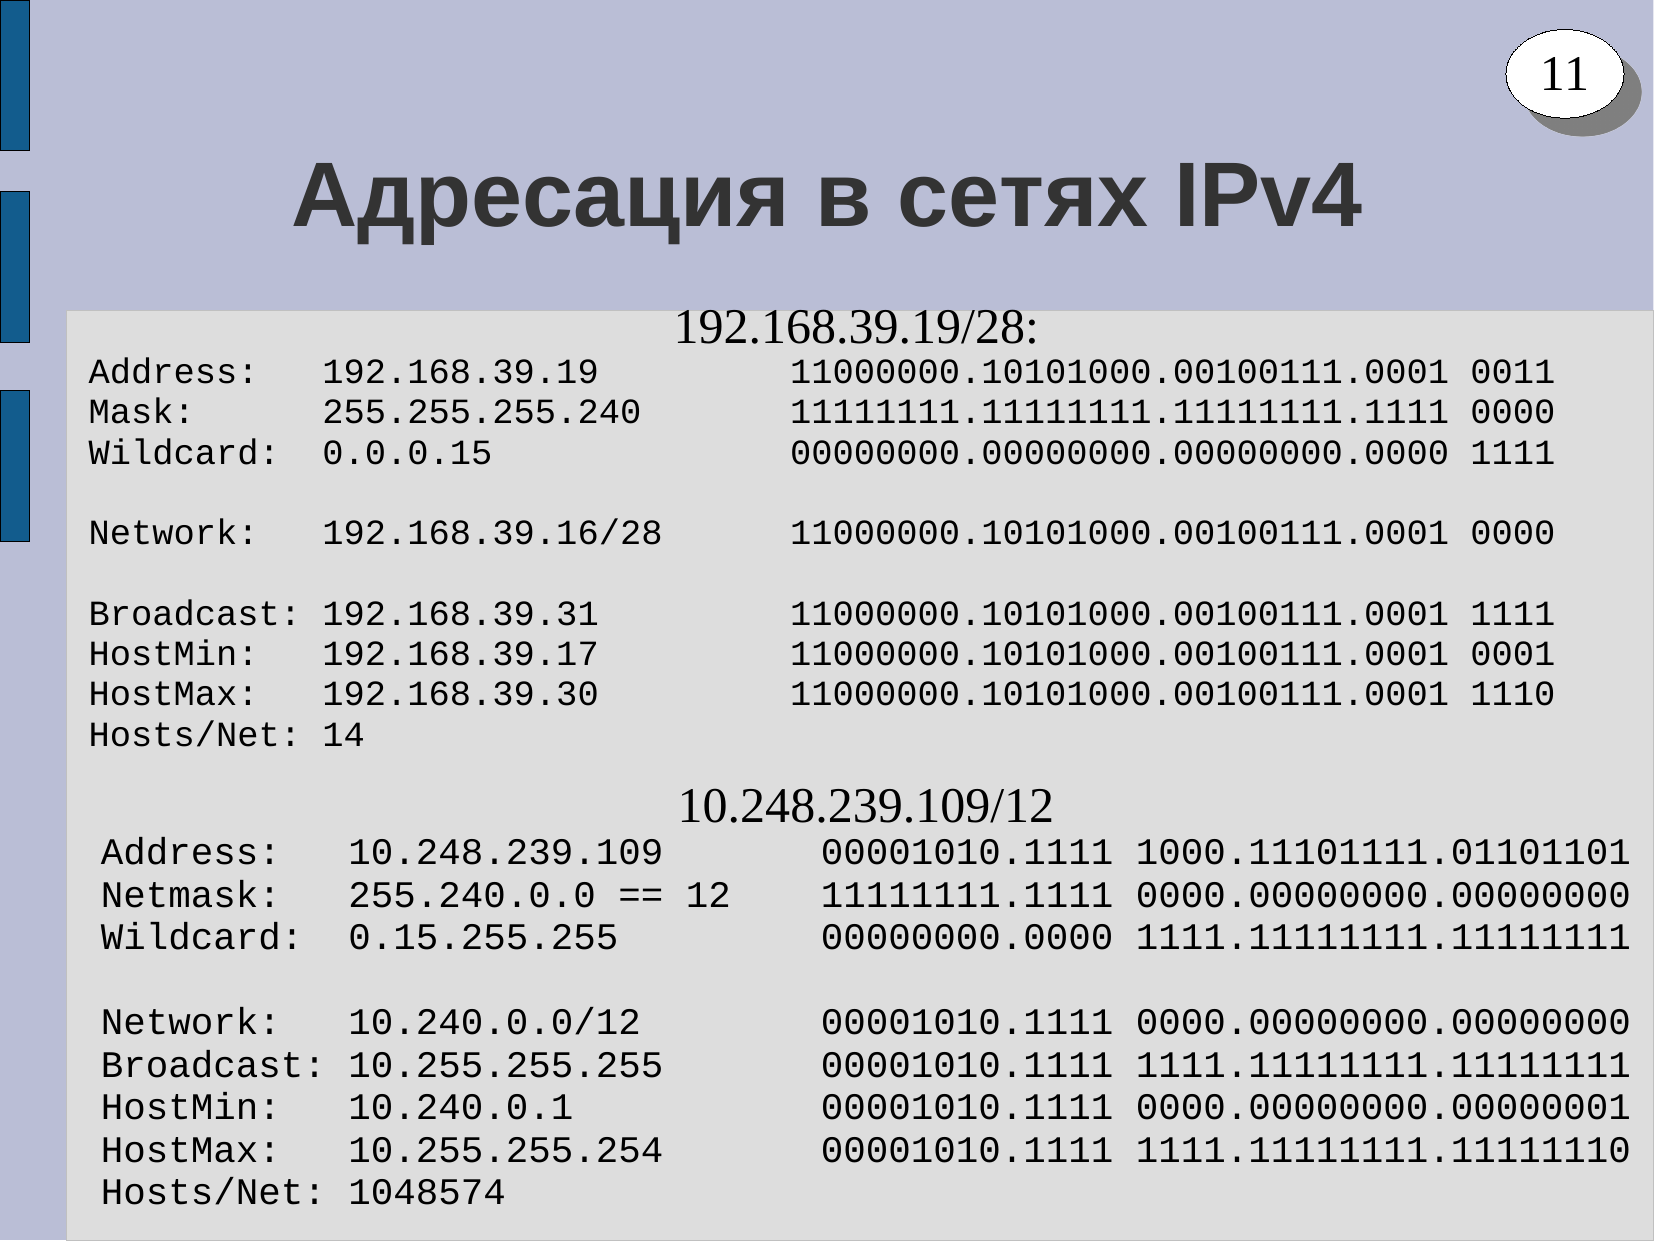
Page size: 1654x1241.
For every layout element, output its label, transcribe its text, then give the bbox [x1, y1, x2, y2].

text_box 11 [1505, 29, 1625, 119]
text_box 10.248.239.109/12 Address: 10.248.239.109 00001010.1111 1000.11101111.01101101 Netmask: 255.240.0.0 == 12 11111111.1111 0000.00000000.00000000 Wildcard: 0.15.255.255 00000000.0000 1111.11111111.11111111 Network: 10.240.0.0/12 00001010.1111 0000.00000000.00000000 Broadcast: 10.255.255.255 00001010.1111 1111.11111111.11111111 HostMin: 10.240.0.1 00001010.1111 0000.00000000.00000001 HostMax: 10.255.255.254 00001010.1111 1111.11111111.11111110 Hosts/Net: 1048574 [100, 777, 1632, 1241]
text_box 192.168.39.19/28: Address: 192.168.39.19 11000000.10101000.00100111.0001 0011 Mask: 255.255.255.240 11111111.11111111.11111111.1111 0000 Wildcard: 0.0.0.15 00000000.00000000.00000000.0000 1111 Network: 192.168.39.16/28 11000000.10101000.00100111.0001 0000 Broadcast: 192.168.39.31 11000000.10101000.00100111.0001 1111 HostMin: 192.168.39.17 11000000.10101000.00100111.0001 0001 HostMax: 192.168.39.30 11000000.10101000.00100111.0001 1110 Hosts/Net: 14 [88, 298, 1625, 798]
title Адресация в сетях IPv4 [121, 91, 1534, 298]
